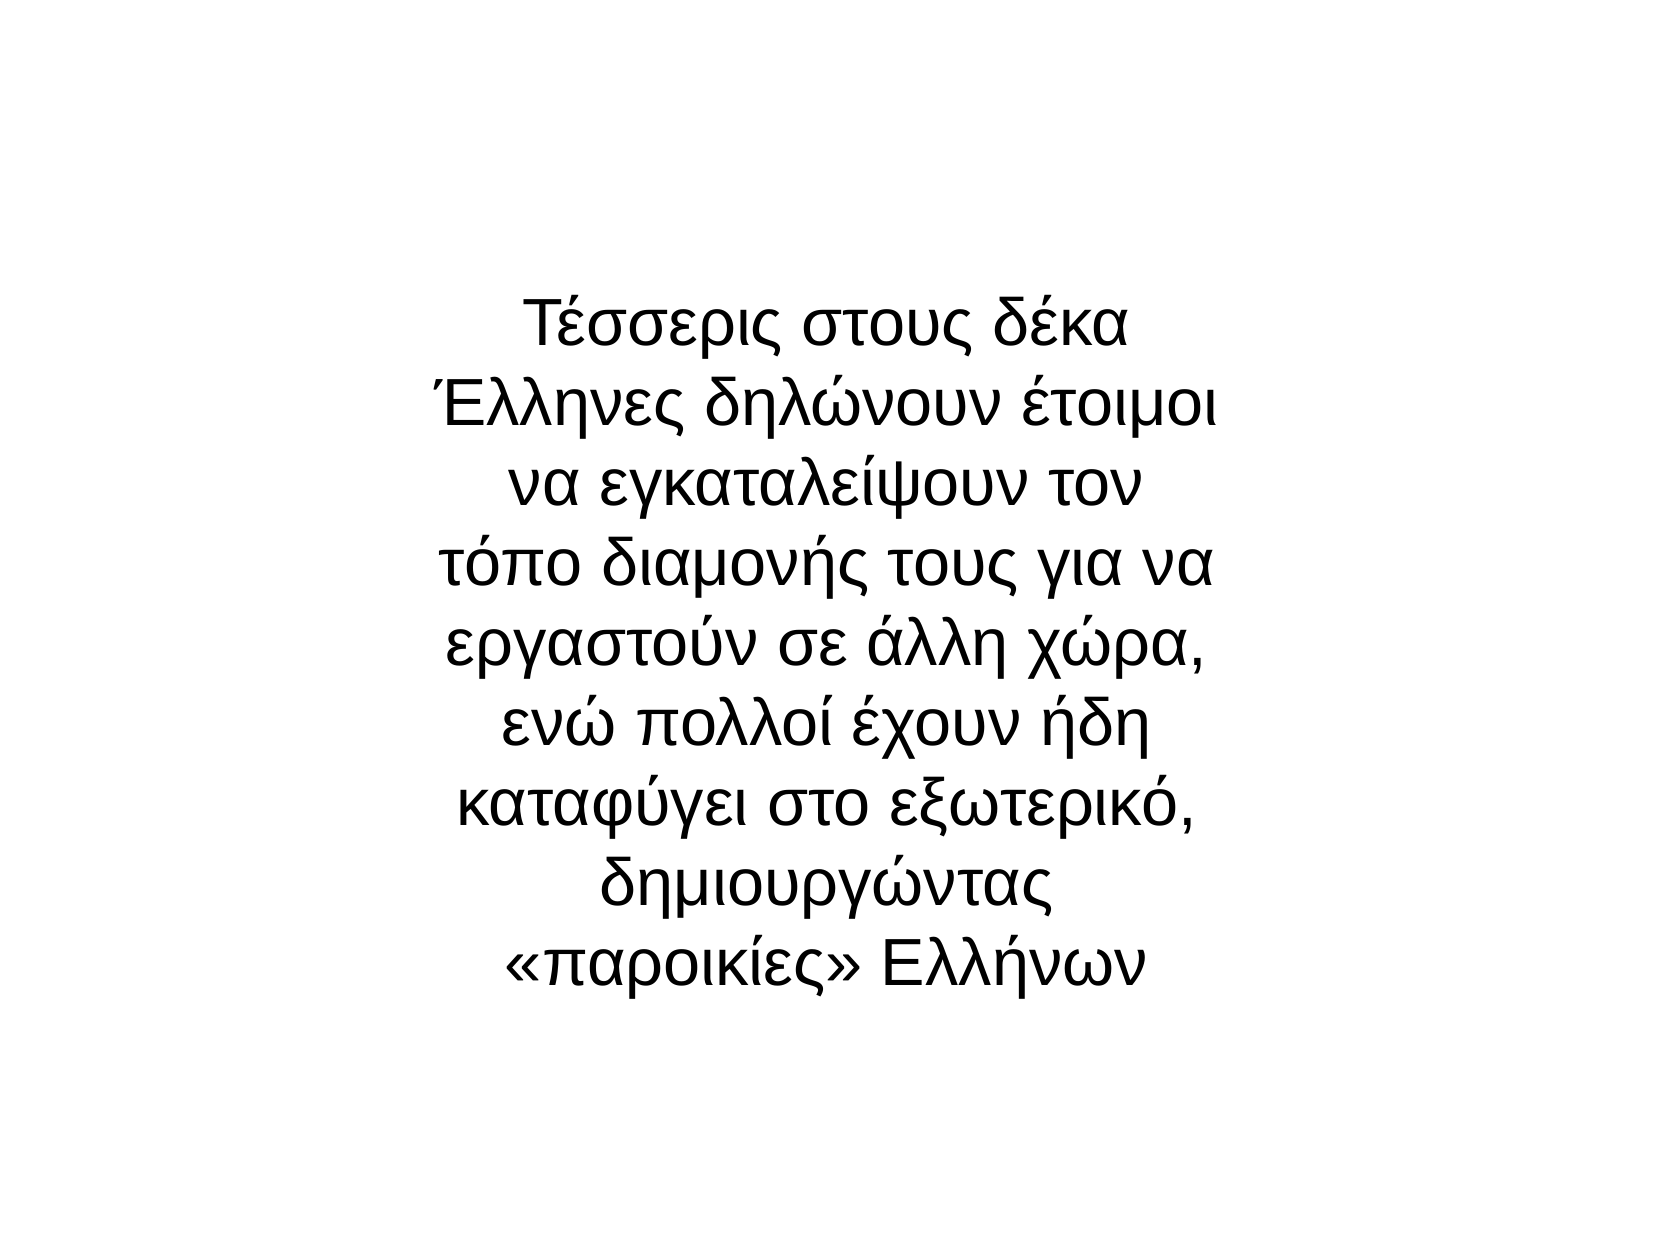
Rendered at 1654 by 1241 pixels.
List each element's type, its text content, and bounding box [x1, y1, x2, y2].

text_box Τέσσερις στους δέκα Έλληνες δηλώνουν έτοιμοι να εγκαταλείψουν τον τόπο διαμονής τους για να εργαστούν σε άλλη χώρα, ενώ πολλοί έχουν ήδη καταφύγει στο εξωτερικό, δημιουργώντας «παροικίες» Ελλήνων [414, 272, 1240, 1006]
